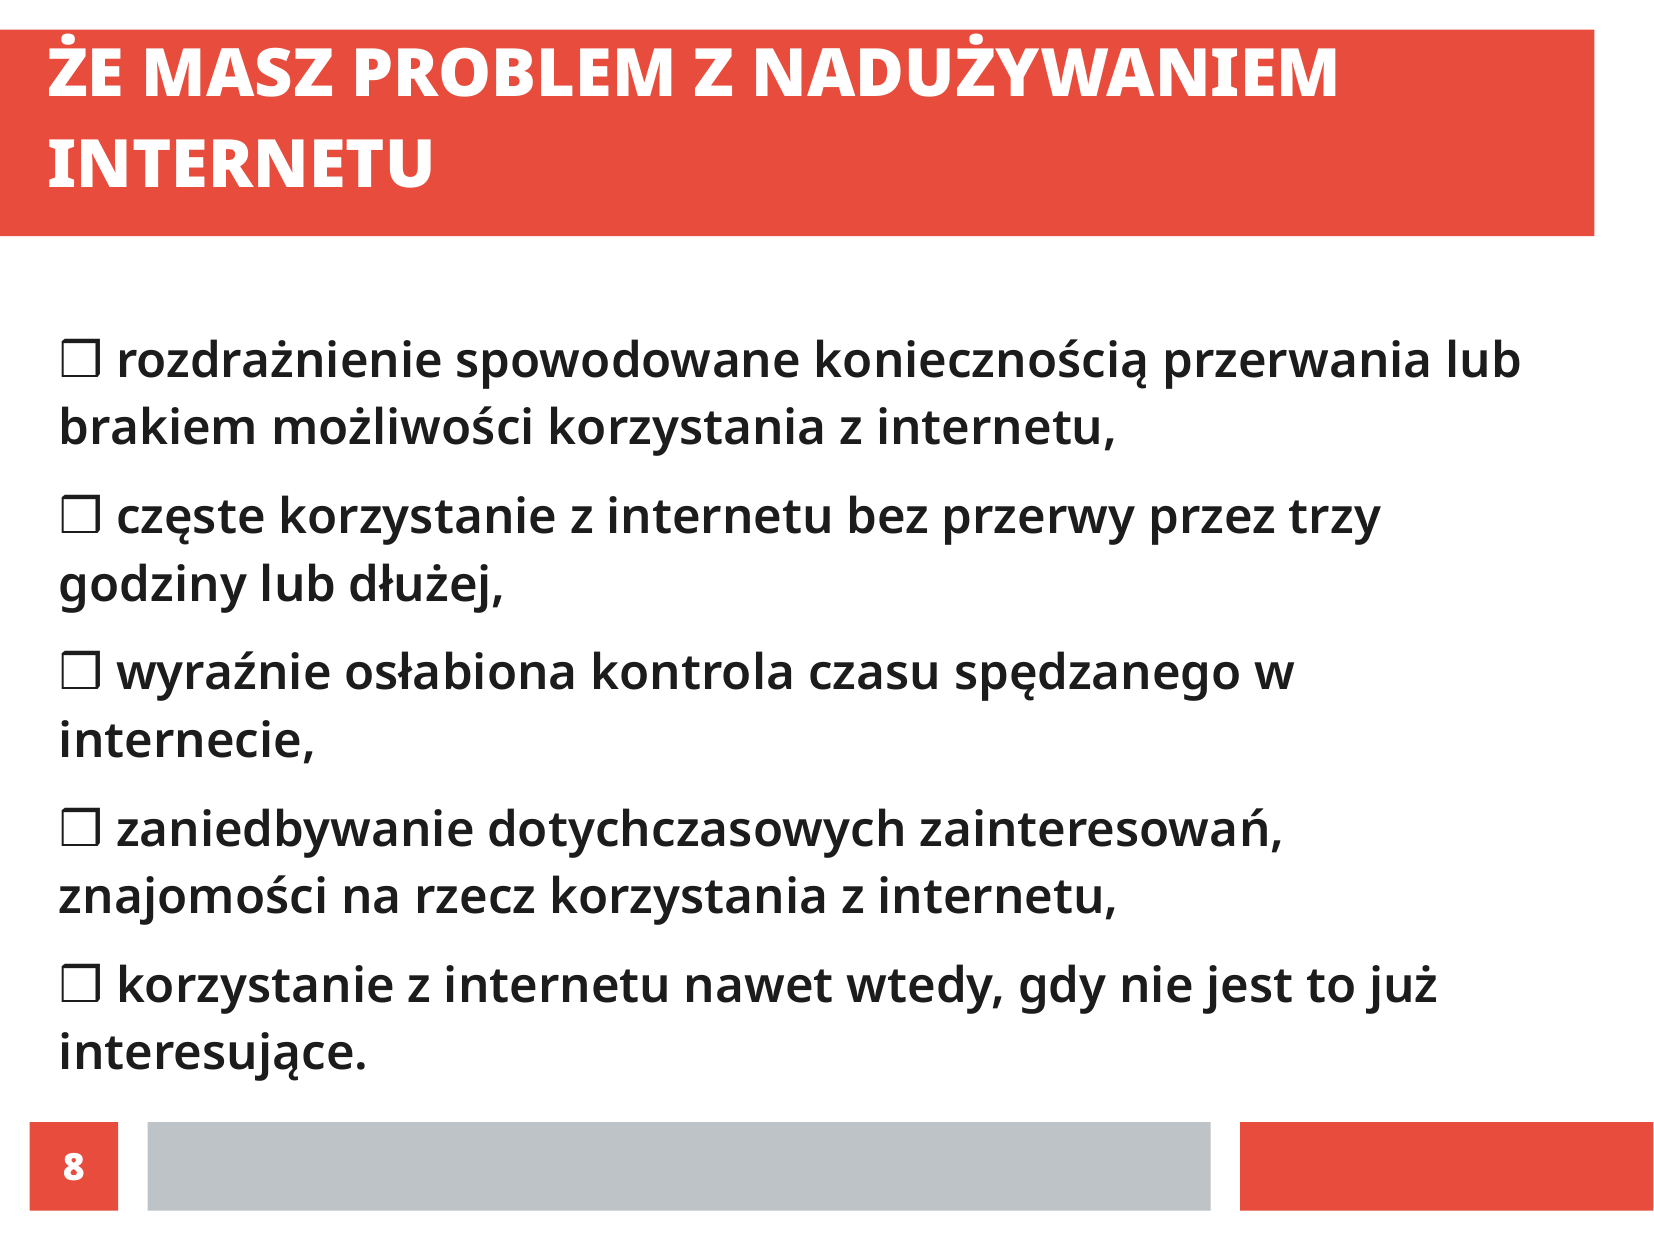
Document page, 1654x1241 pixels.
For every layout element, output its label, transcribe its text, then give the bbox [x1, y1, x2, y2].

list ❒ rozdrażnienie spowodowane koniecznością przerwania lub brakiem możliwości korzystania z internetu, ❒ częste korzystanie z internetu bez przerwy przez trzy godziny lub dłużej, ❒ wyraźnie osłabiona kontrola czasu spędzanego w internecie, ❒ zaniedbywanie dotychczasowych zainteresowań, znajomości na rzecz korzystania z internetu, ❒ korzystanie z internetu nawet wtedy, gdy nie jest to już interesujące. [59, 324, 1565, 1093]
title ZACHOWANIA I ZJAWISKA SYGNALIZUJĄCE, ŻE MASZ PROBLEM Z NADUŻYWANIEM INTERNETU [47, 59, 1583, 207]
